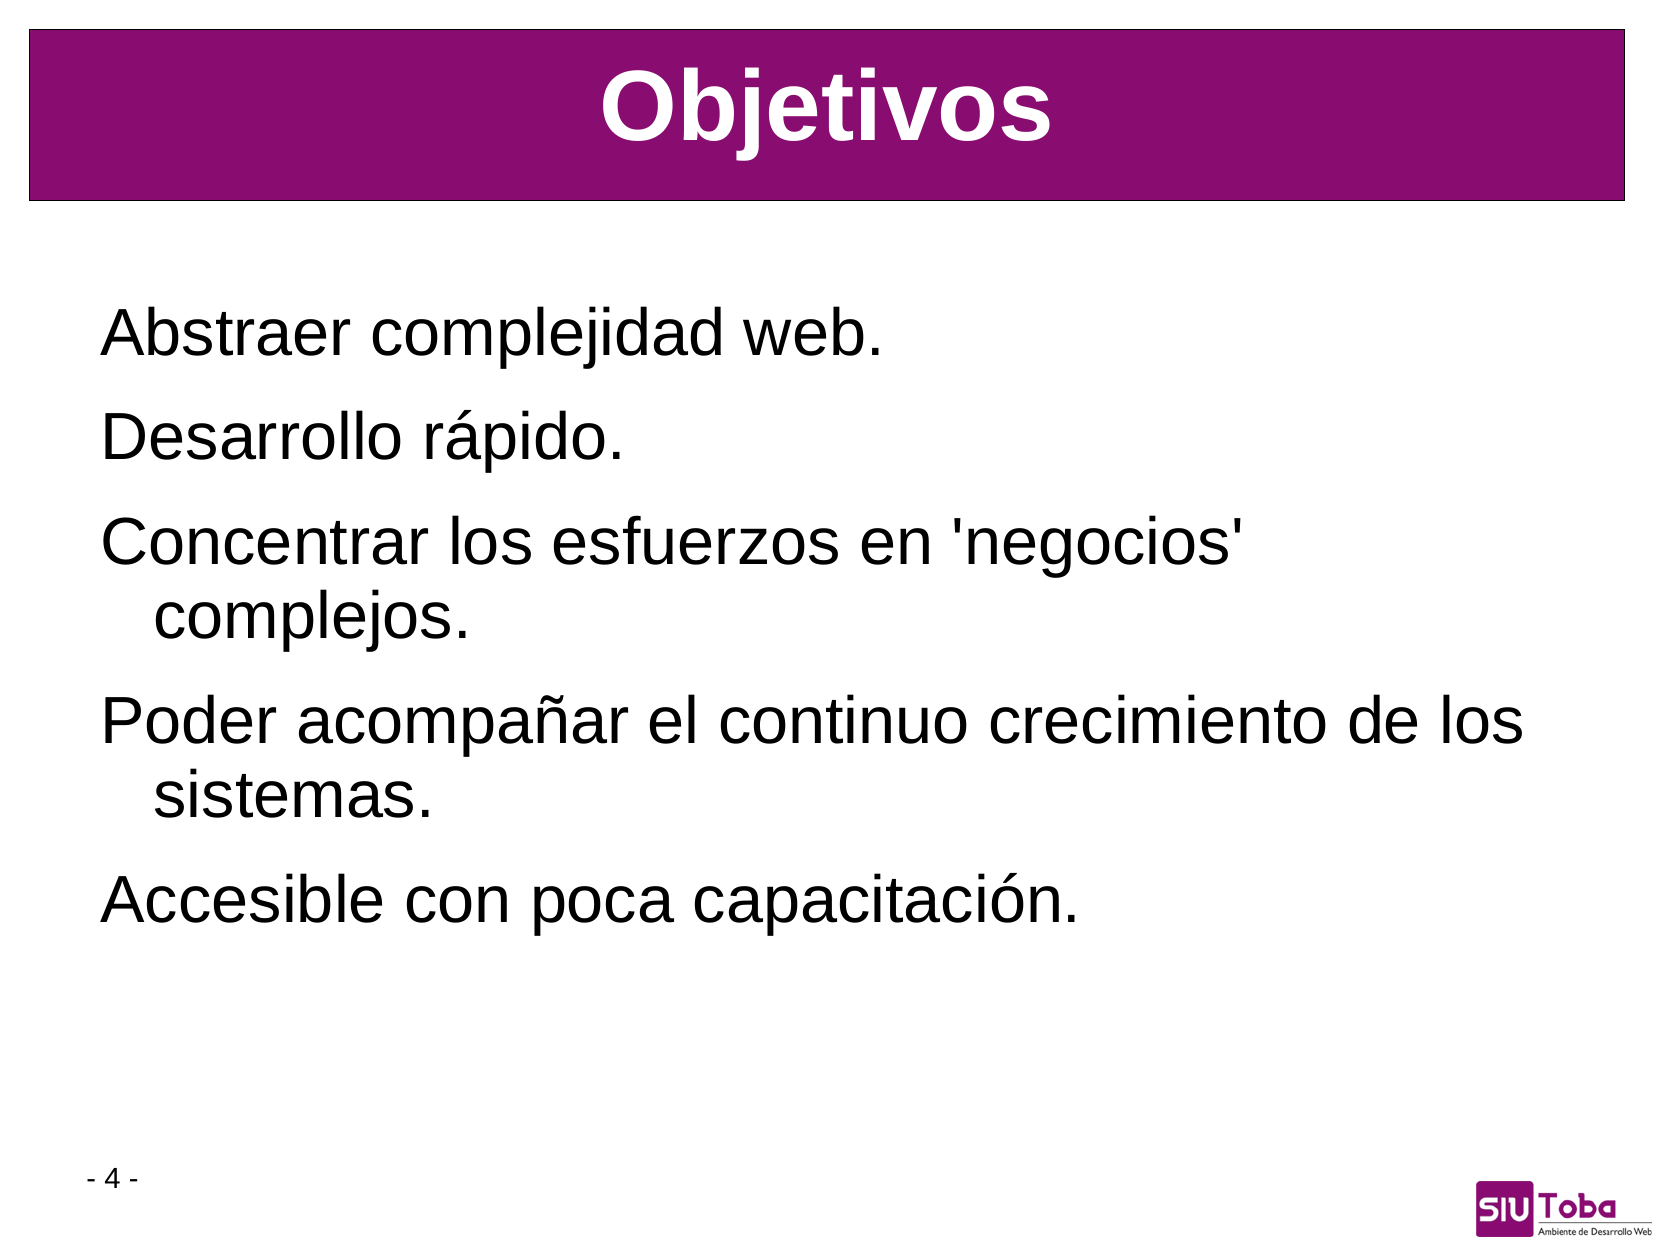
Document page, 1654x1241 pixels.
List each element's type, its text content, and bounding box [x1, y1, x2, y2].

title Objetivos [59, 47, 1595, 166]
list Abstraer complejidad web. Desarrollo rápido. Concentrar los esfuerzos en 'negocios' complejos. Poder acompañar el continuo crecimiento de los sistemas. Accesible con poca capacitación. [82, 295, 1565, 1109]
picture [1476, 1181, 1652, 1237]
